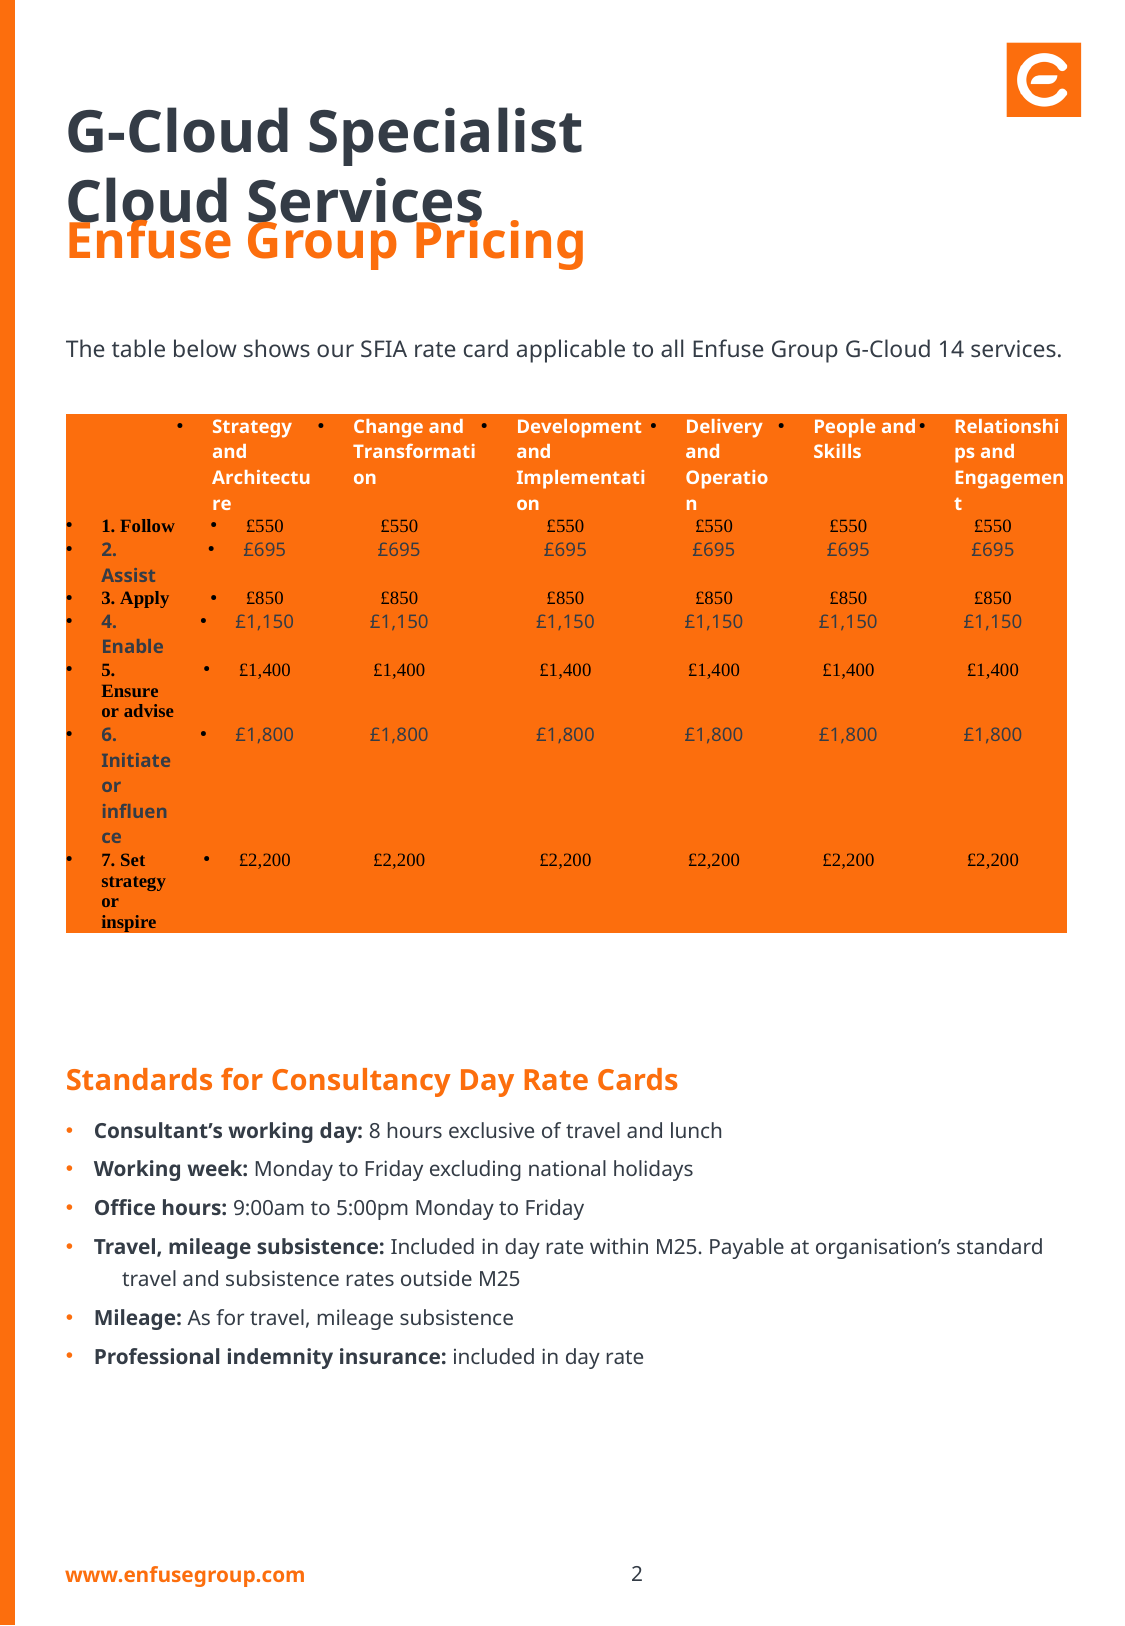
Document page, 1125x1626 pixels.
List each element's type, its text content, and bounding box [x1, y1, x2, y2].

table_cell £550 [318, 516, 481, 536]
table_cell £550 [650, 516, 778, 536]
table_cell £850 [177, 588, 318, 608]
table_cell £1,400 [919, 659, 1067, 722]
table_cell £1,150 [481, 608, 650, 659]
table_cell £1,800 [650, 722, 778, 850]
table_cell £695 [318, 536, 481, 588]
table_cell £695 [177, 536, 318, 588]
table_cell £695 [650, 536, 778, 588]
table_cell £550 [177, 516, 318, 536]
text_box The table below shows our SFIA rate card applicable to all Enfuse Group G-Cloud 14 services. [65, 319, 1068, 402]
table_cell £850 [919, 588, 1067, 608]
text_box Consultant’s working day: 8 hours exclusive of travel and lunch Working week: Monday to Friday excluding national holidays Office hours: 9:00am to 5:00pm Monday to Friday Travel, mileage subsistence: Included in day rate within M25. Payable at organisation’s standard travel and subsistence rates outside M25 Mileage: As for travel, mileage subsistence Professional indemnity insurance: included in day rate [65, 1102, 1068, 1447]
table_cell £1,400 [481, 659, 650, 722]
table_cell £1,400 [650, 659, 778, 722]
table_cell £1,800 [481, 722, 650, 850]
table_cell £850 [481, 588, 650, 608]
table_cell £2,200 [778, 850, 919, 933]
table_cell 6. Initiate or influence [66, 722, 177, 850]
table_cell £550 [481, 516, 650, 536]
table_cell £1,150 [650, 608, 778, 659]
table_header Strategy and Architecture [177, 414, 318, 516]
table_header [66, 414, 177, 516]
table_header Development and Implementation [481, 414, 650, 516]
table_cell £1,150 [778, 608, 919, 659]
text_box Standards for Consultancy Day Rate Cards [65, 1043, 1068, 1102]
table_header Change and Transformation [318, 414, 481, 516]
table_cell £1,800 [919, 722, 1067, 850]
table_cell £2,200 [318, 850, 481, 933]
table_cell £1,400 [177, 659, 318, 722]
table_cell 1. Follow [66, 516, 177, 536]
table_cell £1,150 [919, 608, 1067, 659]
table_cell £2,200 [177, 850, 318, 933]
table_cell £695 [919, 536, 1067, 588]
table_cell 5. Ensure or advise [66, 659, 177, 722]
table_cell £1,150 [318, 608, 481, 659]
table_cell £850 [778, 588, 919, 608]
table_cell 2. Assist [66, 536, 177, 588]
table_cell £1,400 [318, 659, 481, 722]
text_box G-Cloud Specialist Cloud Services [65, 86, 939, 189]
table_header Relationships and Engagement [919, 414, 1067, 516]
table_cell £695 [481, 536, 650, 588]
table_cell 3. Apply [66, 588, 177, 608]
table_cell £850 [318, 588, 481, 608]
table_cell £1,400 [778, 659, 919, 722]
table_cell £550 [778, 516, 919, 536]
table_cell £2,200 [481, 850, 650, 933]
table_cell £2,200 [919, 850, 1067, 933]
table_cell £1,800 [177, 722, 318, 850]
table_header Delivery and Operation [650, 414, 778, 516]
table_cell £695 [778, 536, 919, 588]
table_cell £1,150 [177, 608, 318, 659]
table_cell 7. Set strategy or inspire [66, 850, 177, 933]
table_header People and Skills [778, 414, 919, 516]
table_cell £1,800 [318, 722, 481, 850]
table_cell £850 [650, 588, 778, 608]
table_cell £2,200 [650, 850, 778, 933]
table_cell £550 [919, 516, 1067, 536]
text_box Enfuse Group Pricing [65, 200, 939, 302]
table_cell 4. Enable [66, 608, 177, 659]
table_cell £1,800 [778, 722, 919, 850]
